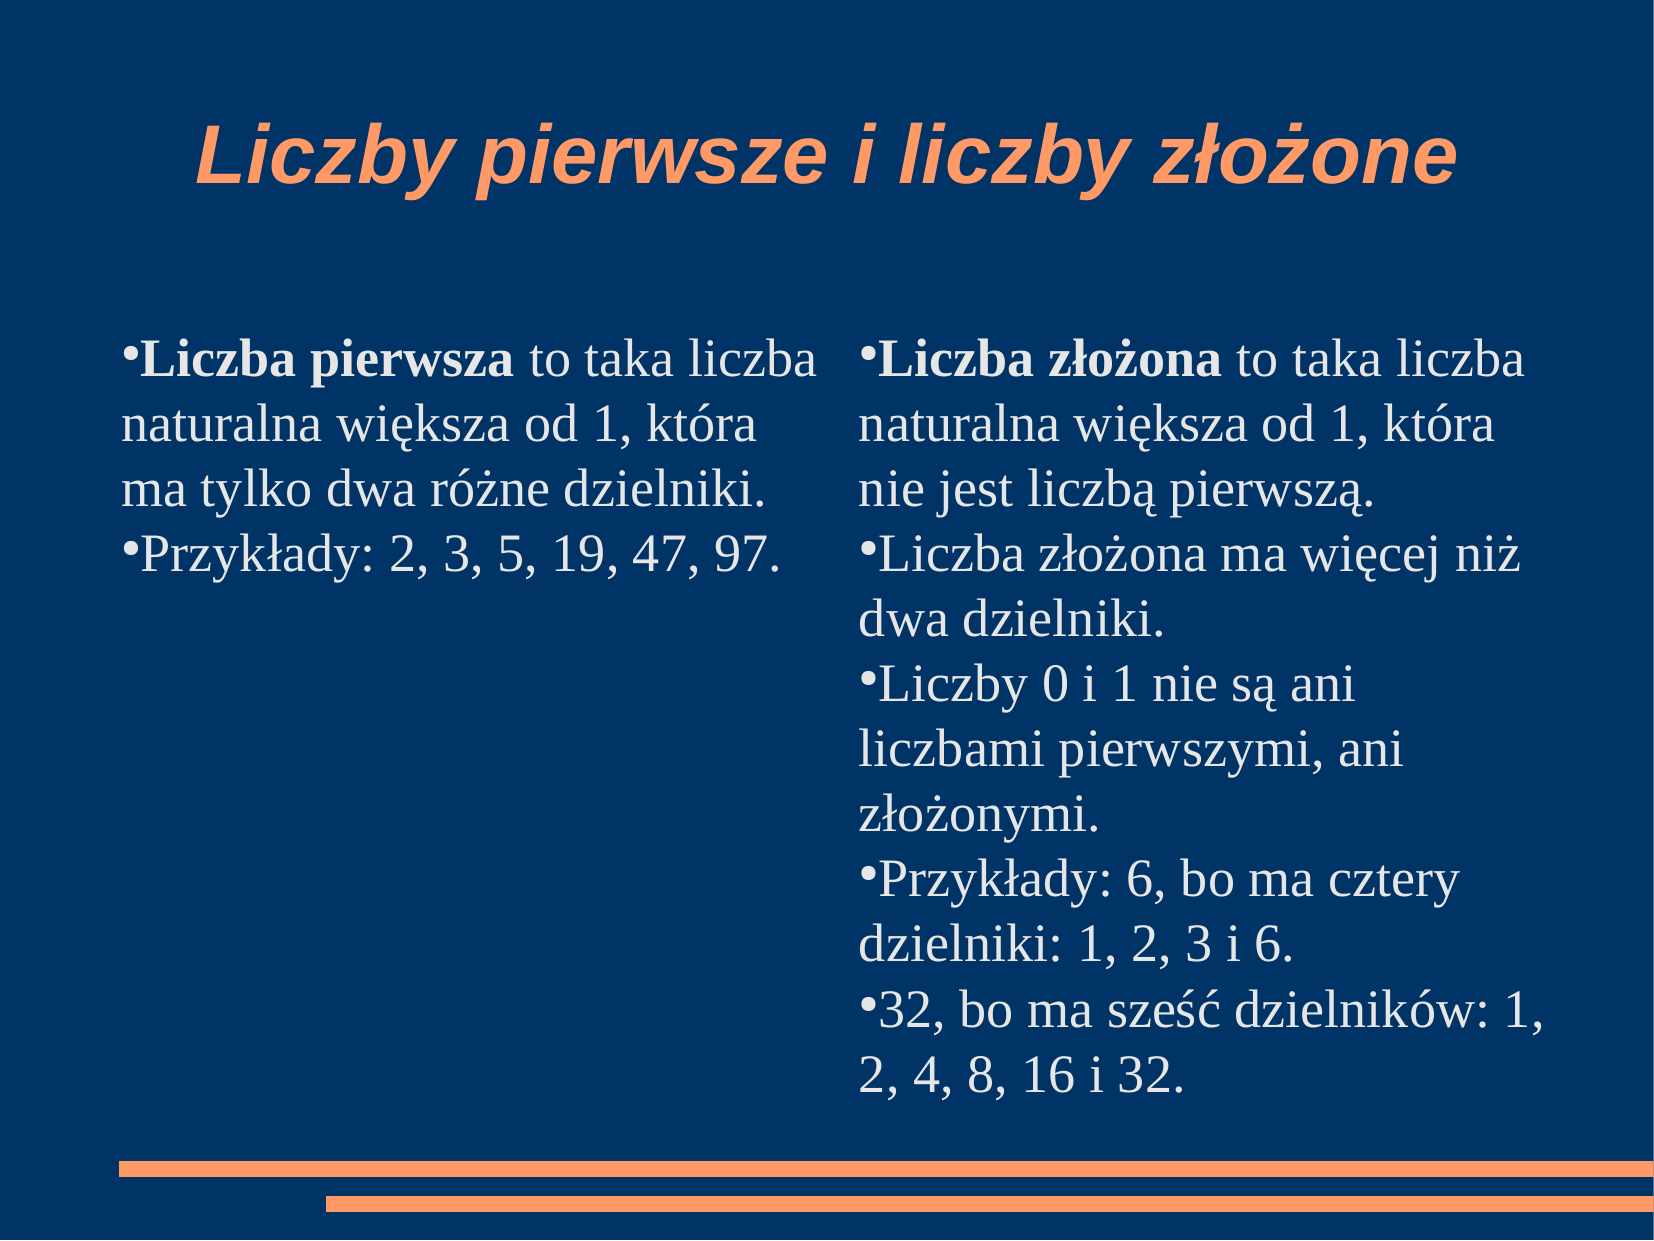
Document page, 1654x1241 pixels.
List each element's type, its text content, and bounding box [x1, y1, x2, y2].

list Liczba złożona to taka liczba naturalna większa od 1, która nie jest liczbą pierwszą. Liczba złożona ma więcej niż dwa dzielniki. Liczby 0 i 1 nie są ani liczbami pierwszymi, ani złożonymi. Przykłady: 6, bo ma cztery dzielniki: 1, 2, 3 i 6. 32, bo ma sześć dzielników: 1, 2, 4, 8, 16 i 32. [858, 321, 1562, 1132]
title Liczby pierwsze i liczby złożone [121, 46, 1534, 254]
list Liczba pierwsza to taka liczba naturalna większa od 1, która ma tylko dwa różne dzielniki. Przykłady: 2, 3, 5, 19, 47, 97. [121, 321, 824, 1132]
